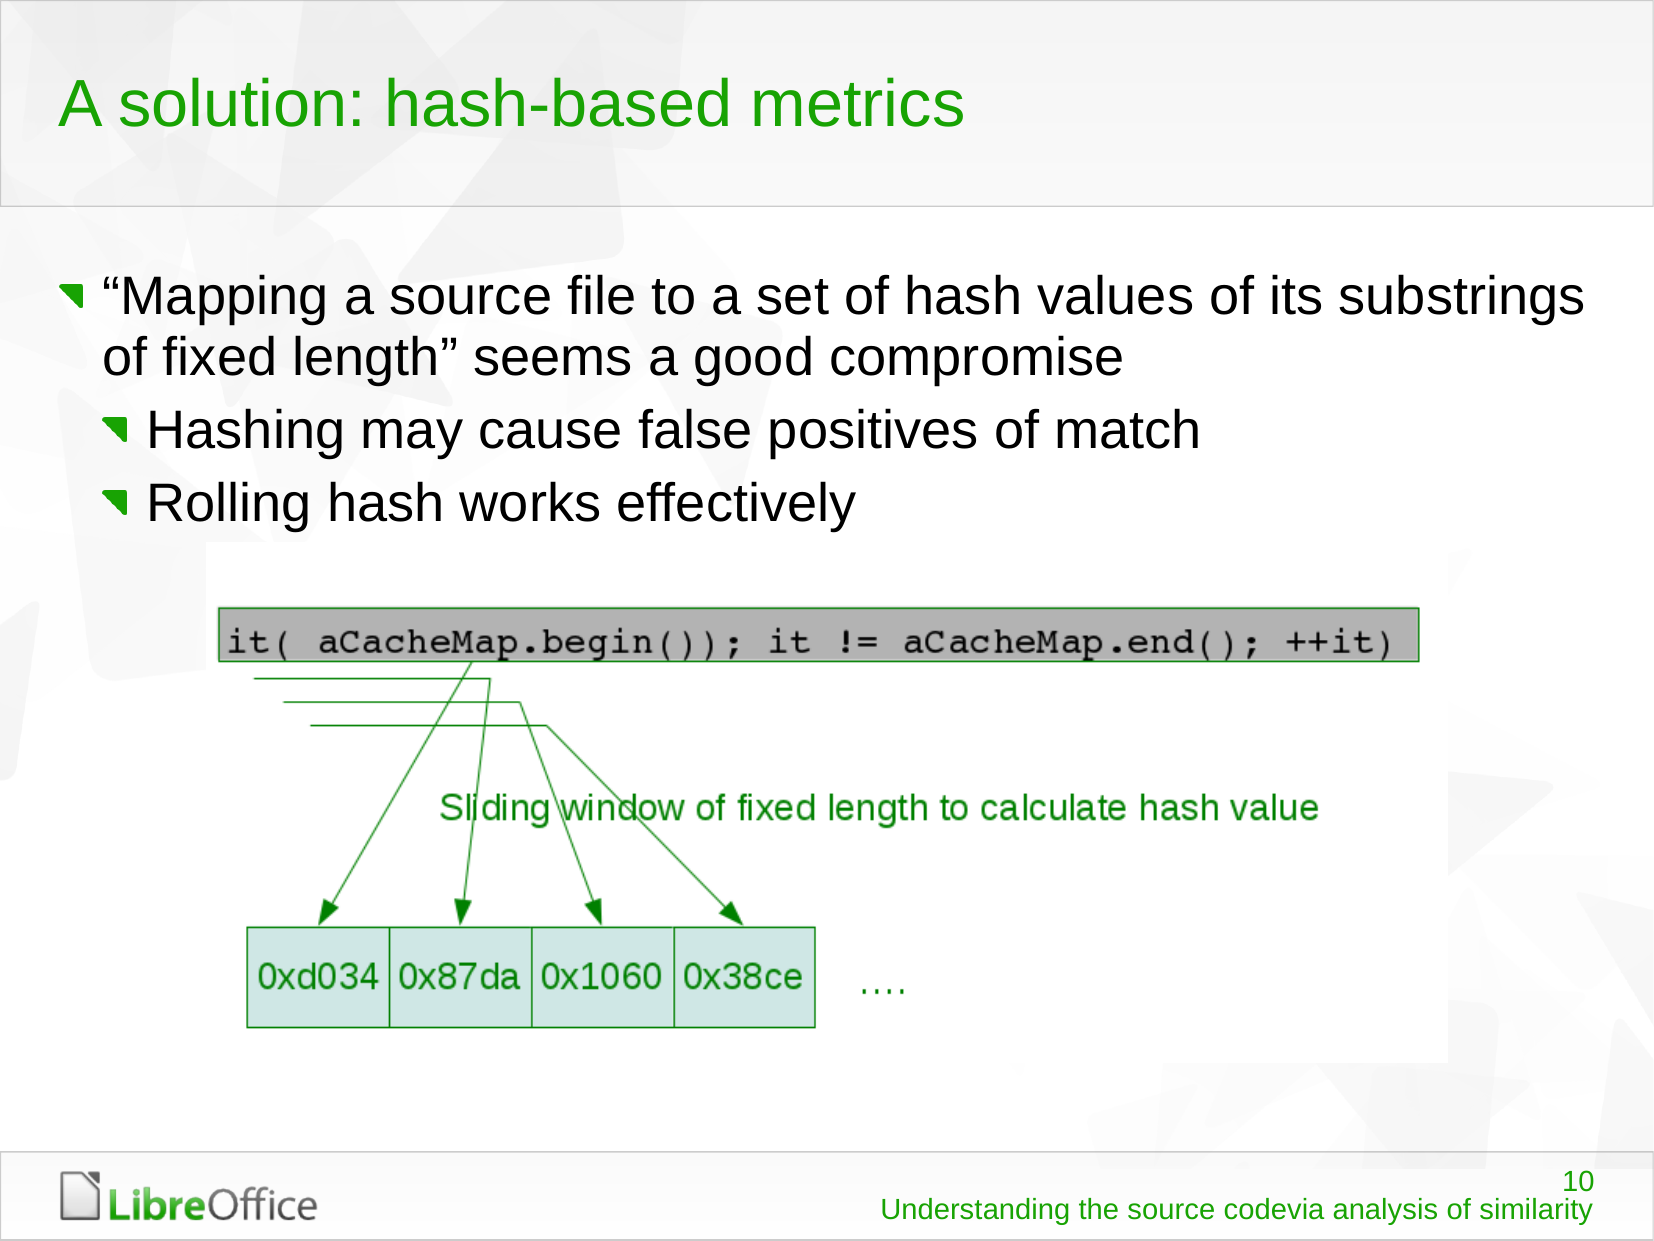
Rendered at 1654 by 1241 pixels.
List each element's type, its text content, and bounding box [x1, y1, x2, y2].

picture [41, 1152, 337, 1240]
title A solution: hash-based metrics [59, 29, 1595, 178]
list “Mapping a source file to a set of hash values of its substrings of fixed length” seems a good compromise Hashing may cause false positives of match Rolling hash works effectively [59, 265, 1595, 591]
picture [0, 0, 1654, 1169]
